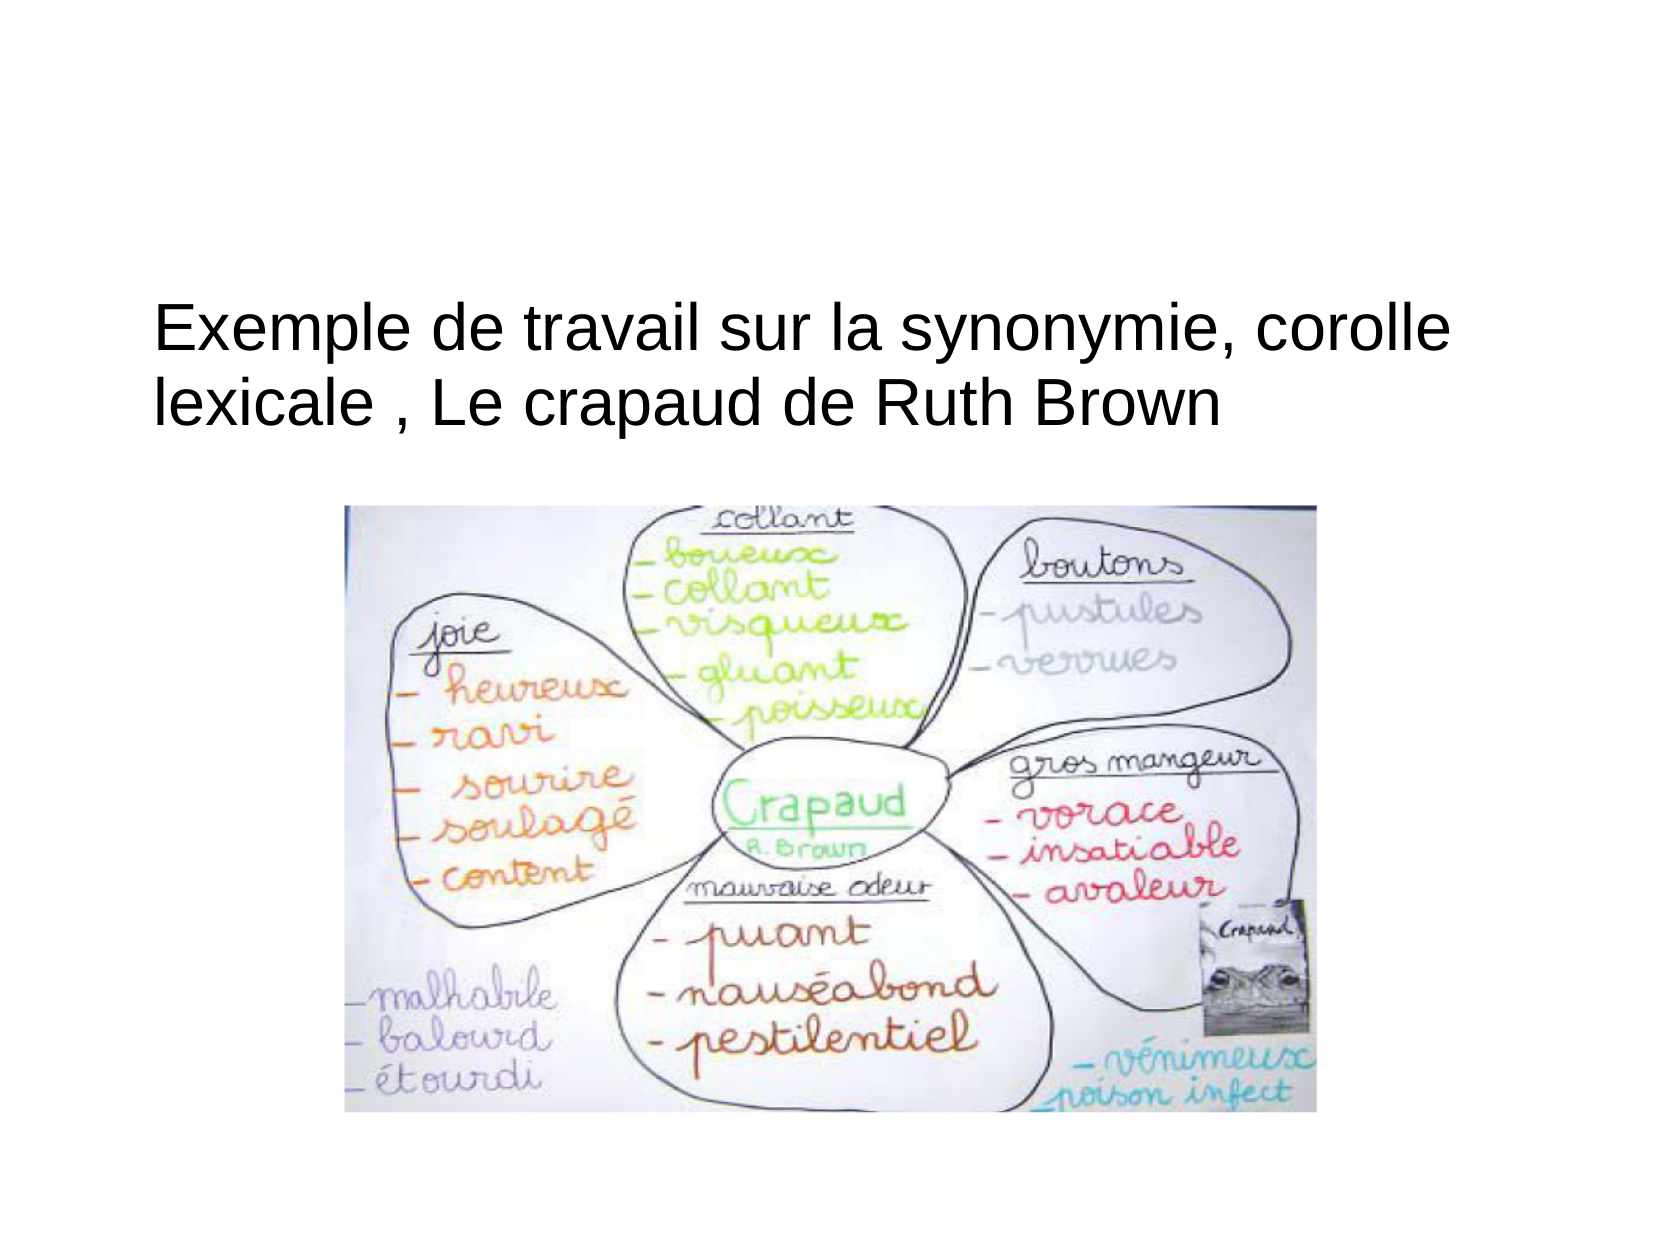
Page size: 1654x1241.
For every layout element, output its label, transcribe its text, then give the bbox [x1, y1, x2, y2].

list Exemple de travail sur la synonymie, corolle lexicale , Le crapaud de Ruth Brown [82, 290, 1571, 1010]
picture [337, 484, 1400, 1134]
